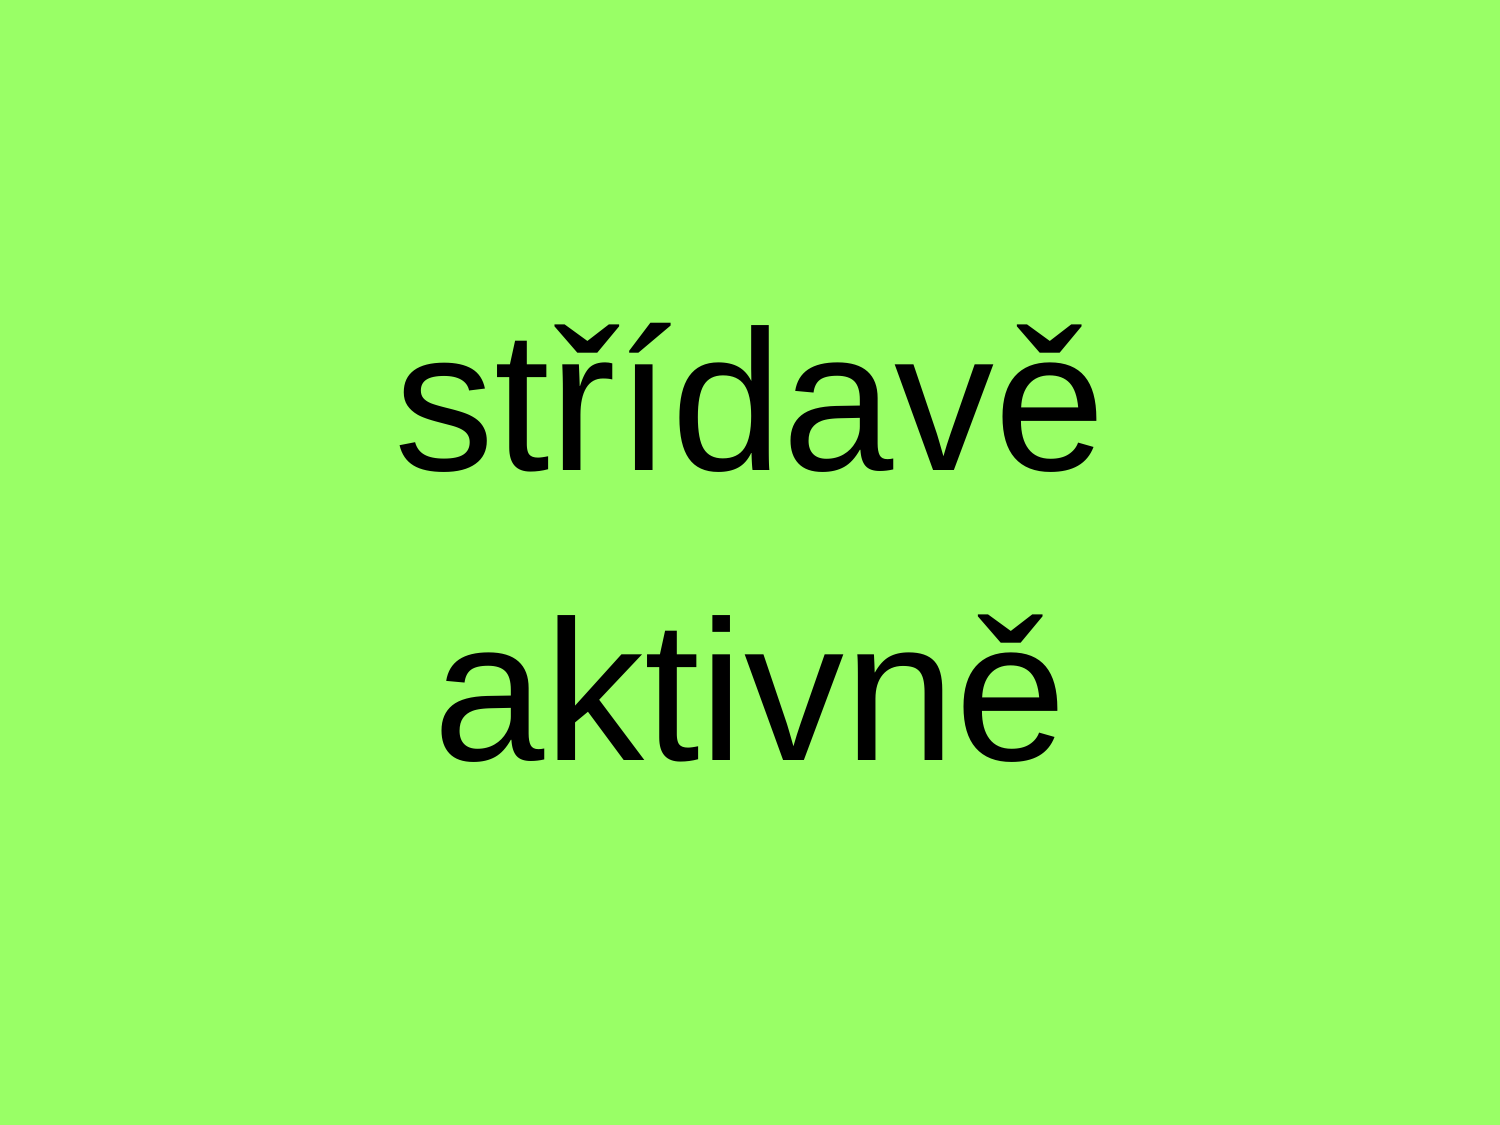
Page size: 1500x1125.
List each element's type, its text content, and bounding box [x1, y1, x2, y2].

list střídavě aktivně [75, 262, 1426, 1006]
